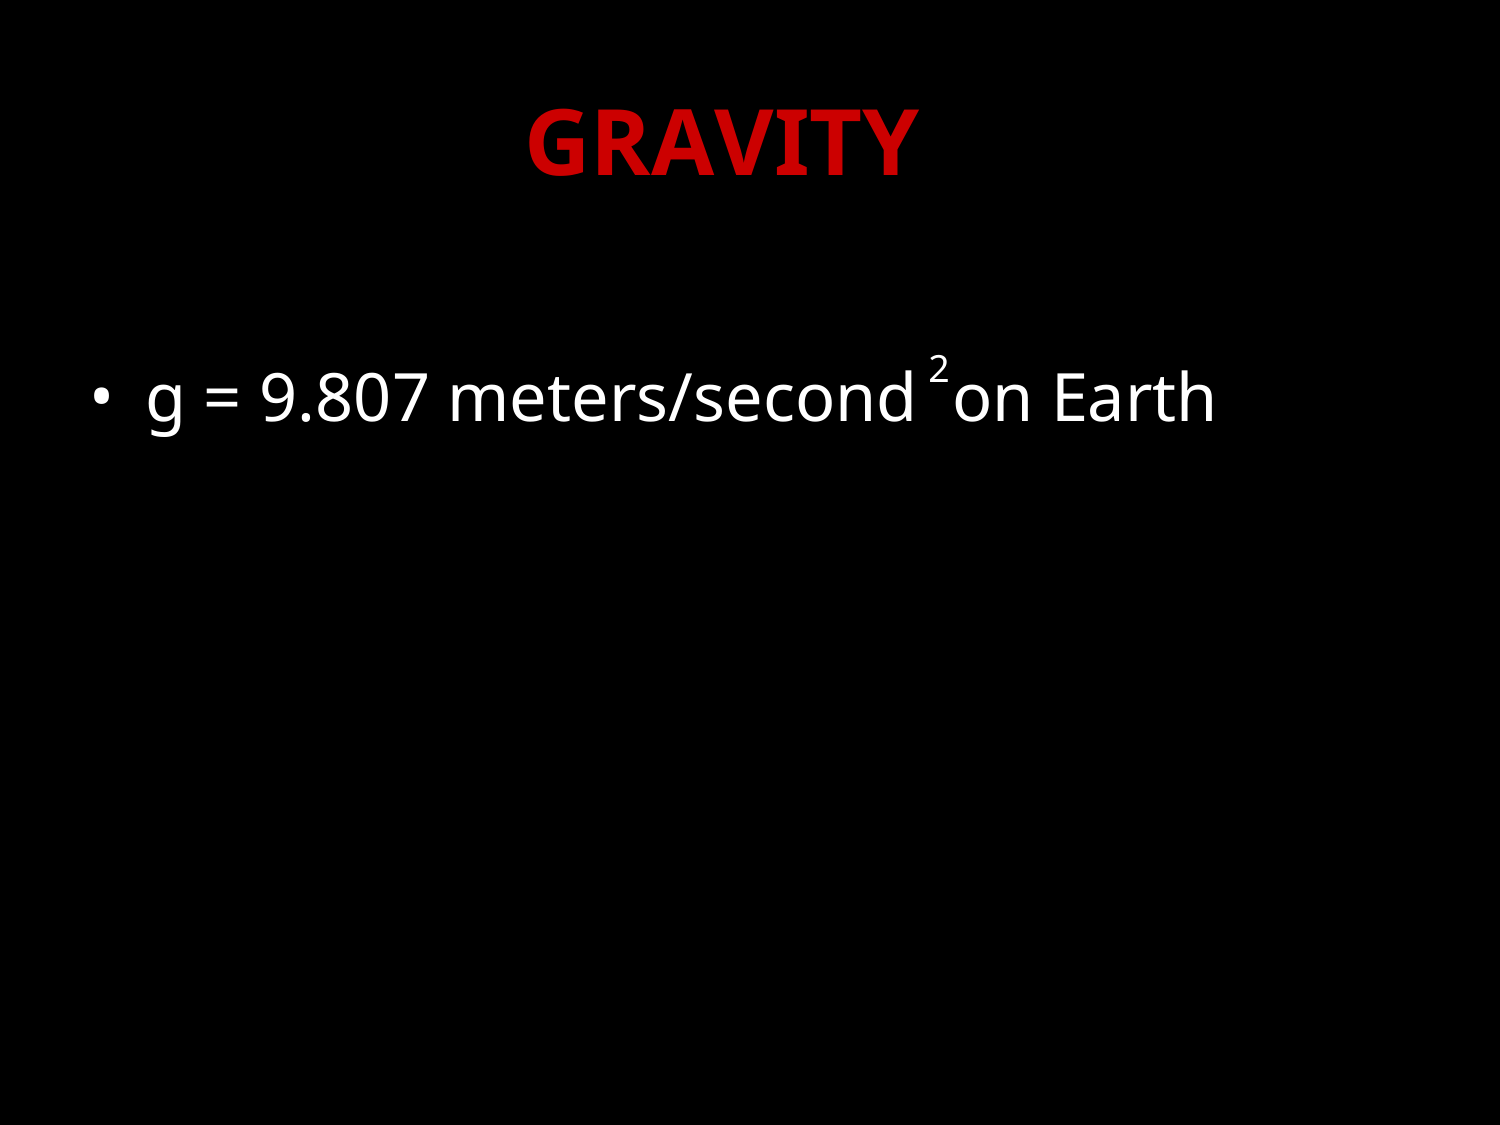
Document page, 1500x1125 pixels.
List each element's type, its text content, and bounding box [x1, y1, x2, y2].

text_box 2 [913, 337, 965, 398]
text_box GRAVITY [0, 45, 1351, 233]
text_box g = 9.807 meters/second on Earth [75, 249, 1426, 993]
